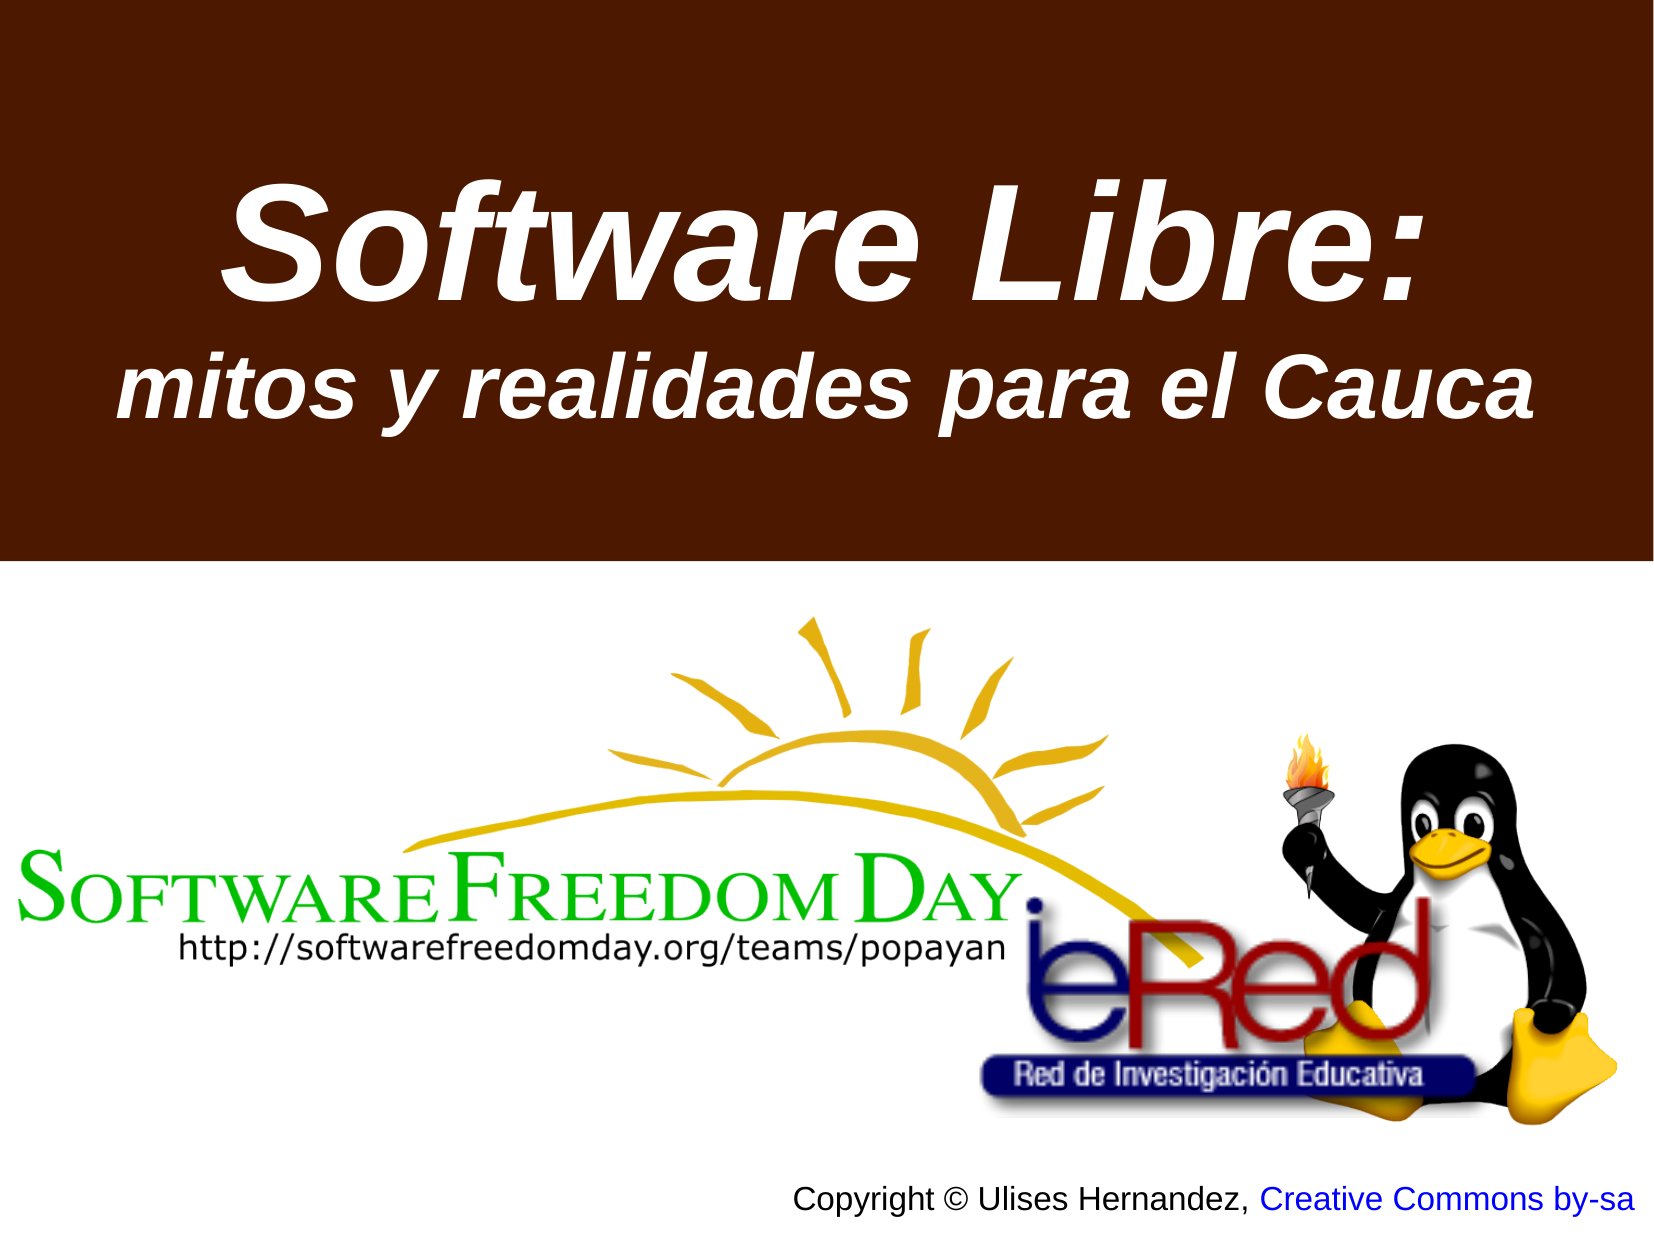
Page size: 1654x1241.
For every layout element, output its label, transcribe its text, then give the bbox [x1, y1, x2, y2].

text_box Copyright © Ulises Hernandez, Creative Commons by-sa [792, 1180, 1636, 1219]
picture [16, 612, 1627, 1130]
text_box [0, 0, 1654, 562]
title Software Libre: mitos y realidades para el Cauca [88, 149, 1565, 439]
